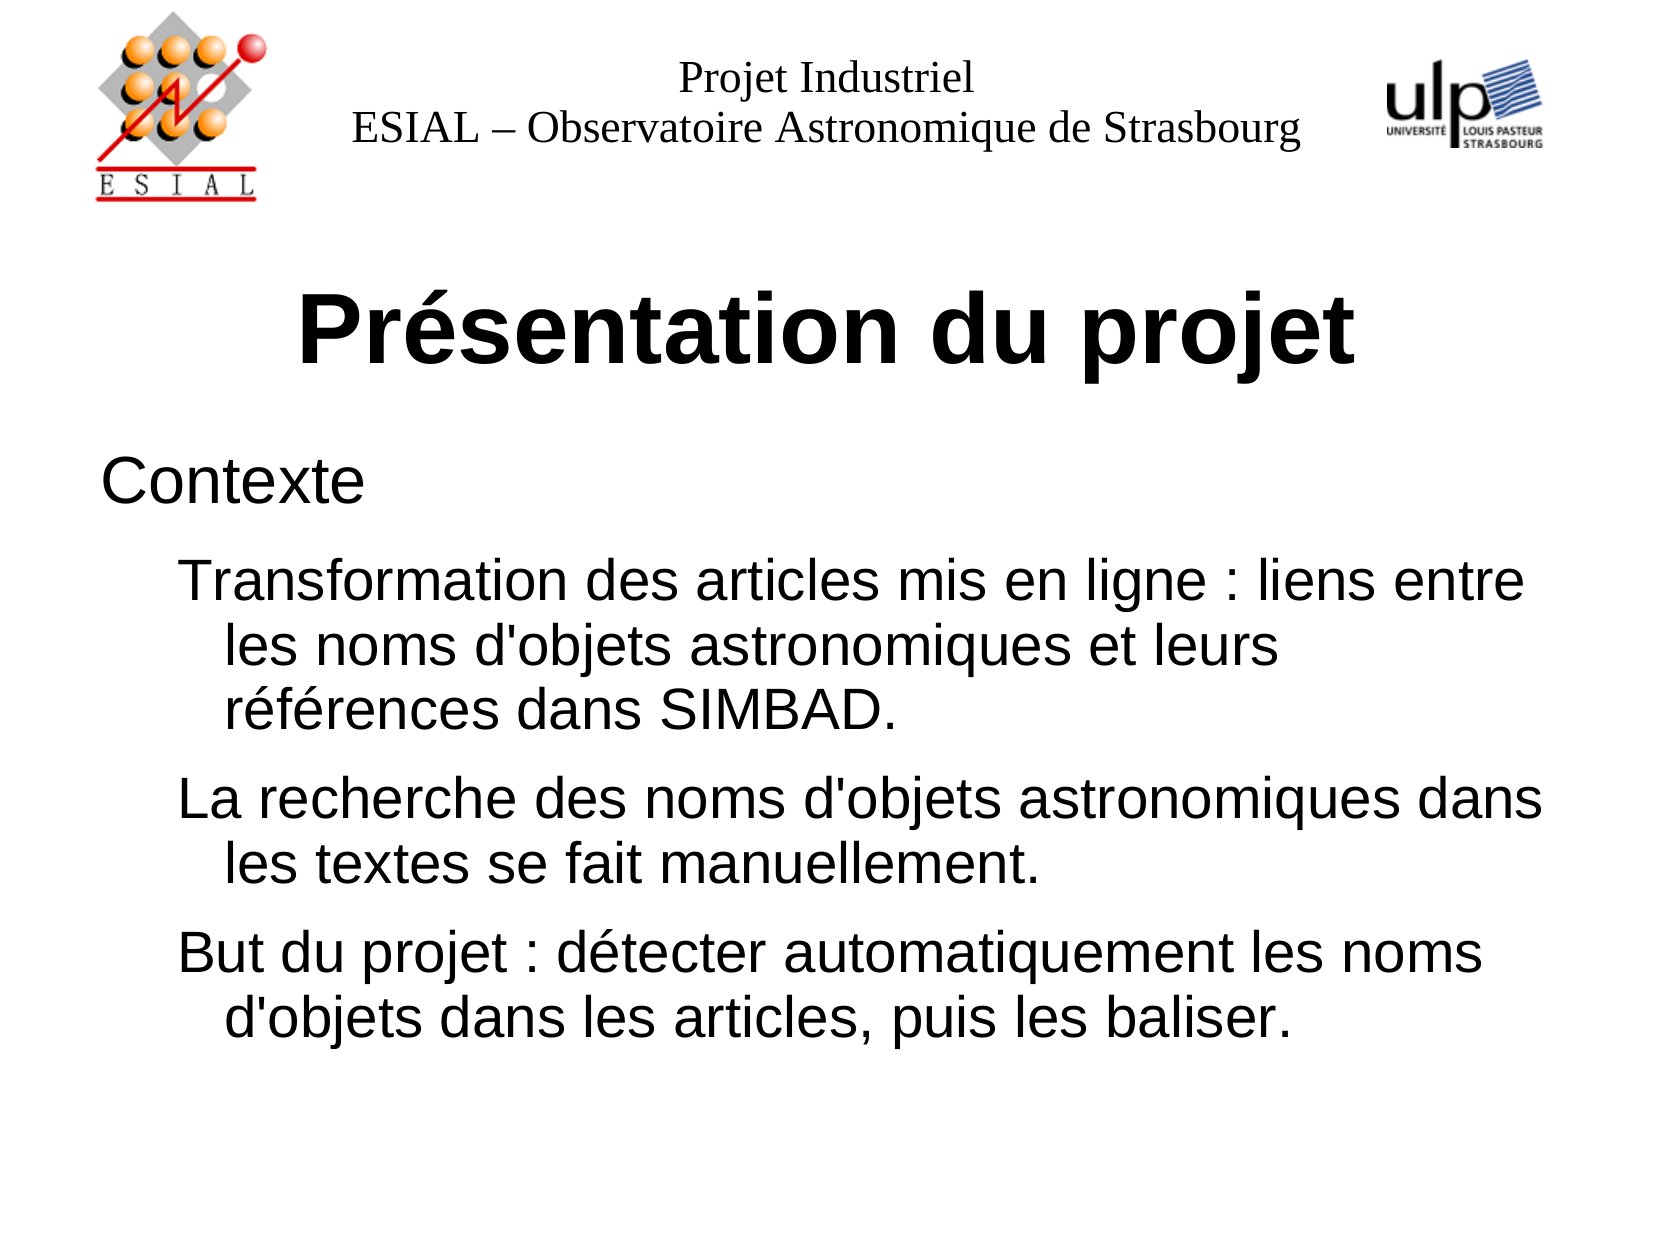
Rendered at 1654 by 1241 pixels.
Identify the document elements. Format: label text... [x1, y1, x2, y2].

picture [88, 6, 273, 49]
text_box Présentation du projet [265, 265, 1388, 414]
list Contexte Transformation des articles mis en ligne : liens entre les noms d'objets astronomiques et leurs références dans SIMBAD. La recherche des noms d'objets astronomiques dans les textes se fait manuellement. But du projet : détecter automatiquement les noms d'objets dans les articles, puis les baliser. [82, 442, 1571, 1094]
title Projet Industriel ESIAL – Observatoire Astronomique de Strasbourg [82, 49, 1571, 257]
